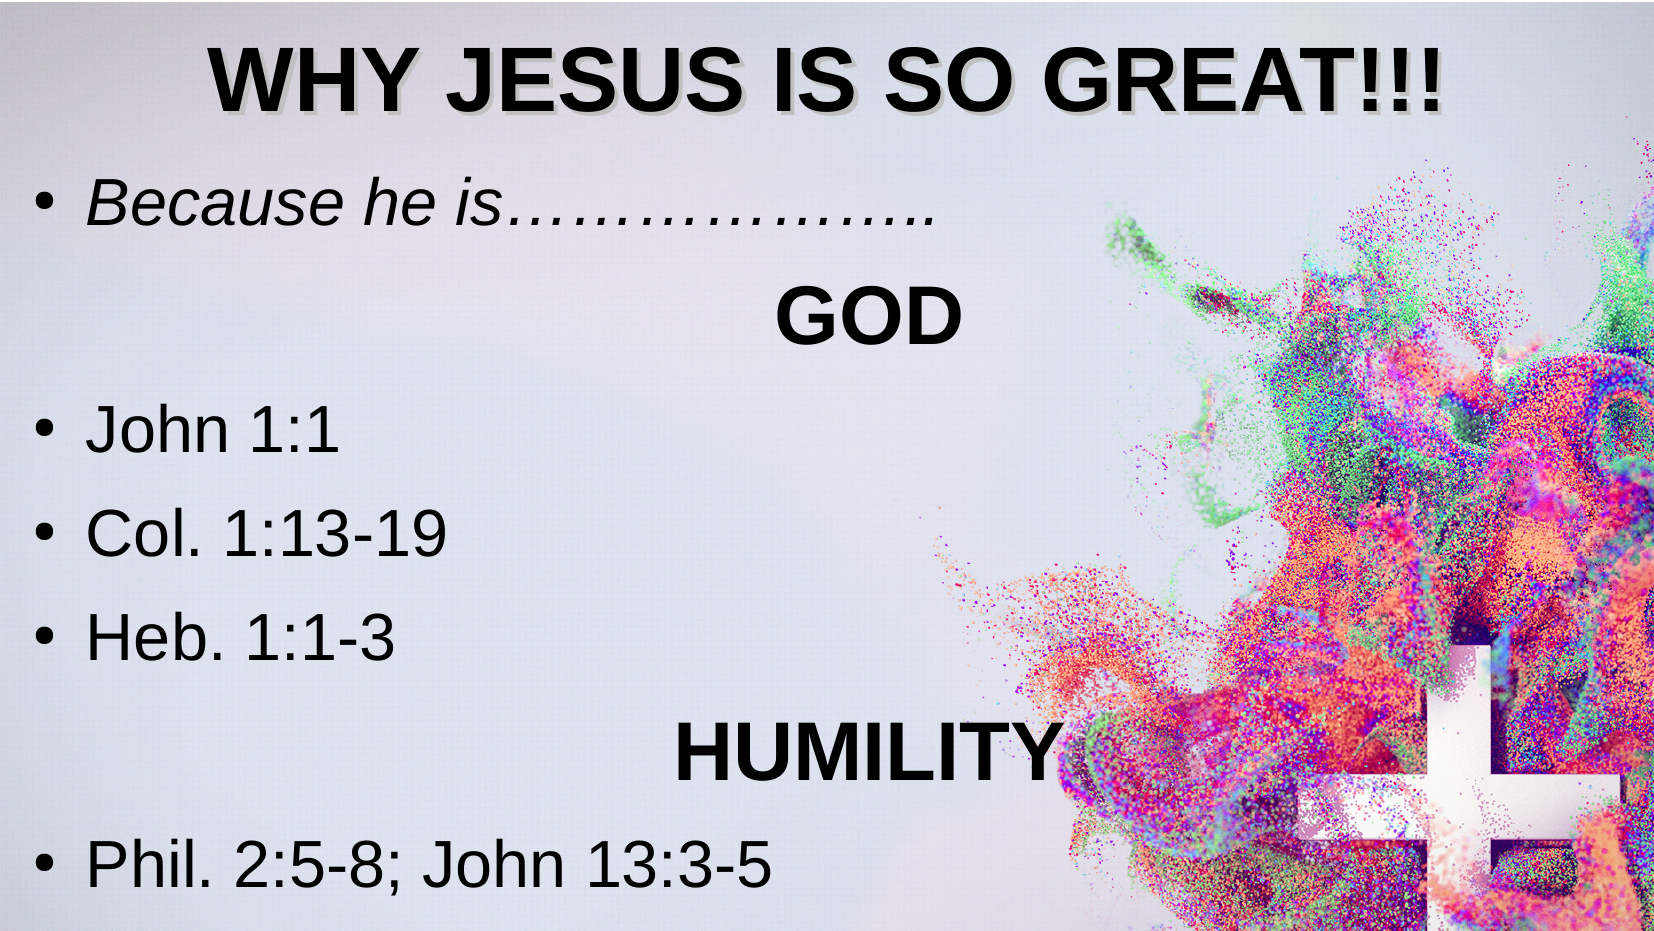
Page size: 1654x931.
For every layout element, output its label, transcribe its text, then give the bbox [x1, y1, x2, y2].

picture [0, 2, 1654, 931]
title WHY JESUS IS SO GREAT!!! [83, 2, 1573, 158]
list Because he is……………….. GOD John 1:1 Col. 1:13-19 Heb. 1:1-3 HUMILITY Phil. 2:5-8; John 13:3-5 [15, 165, 1654, 931]
